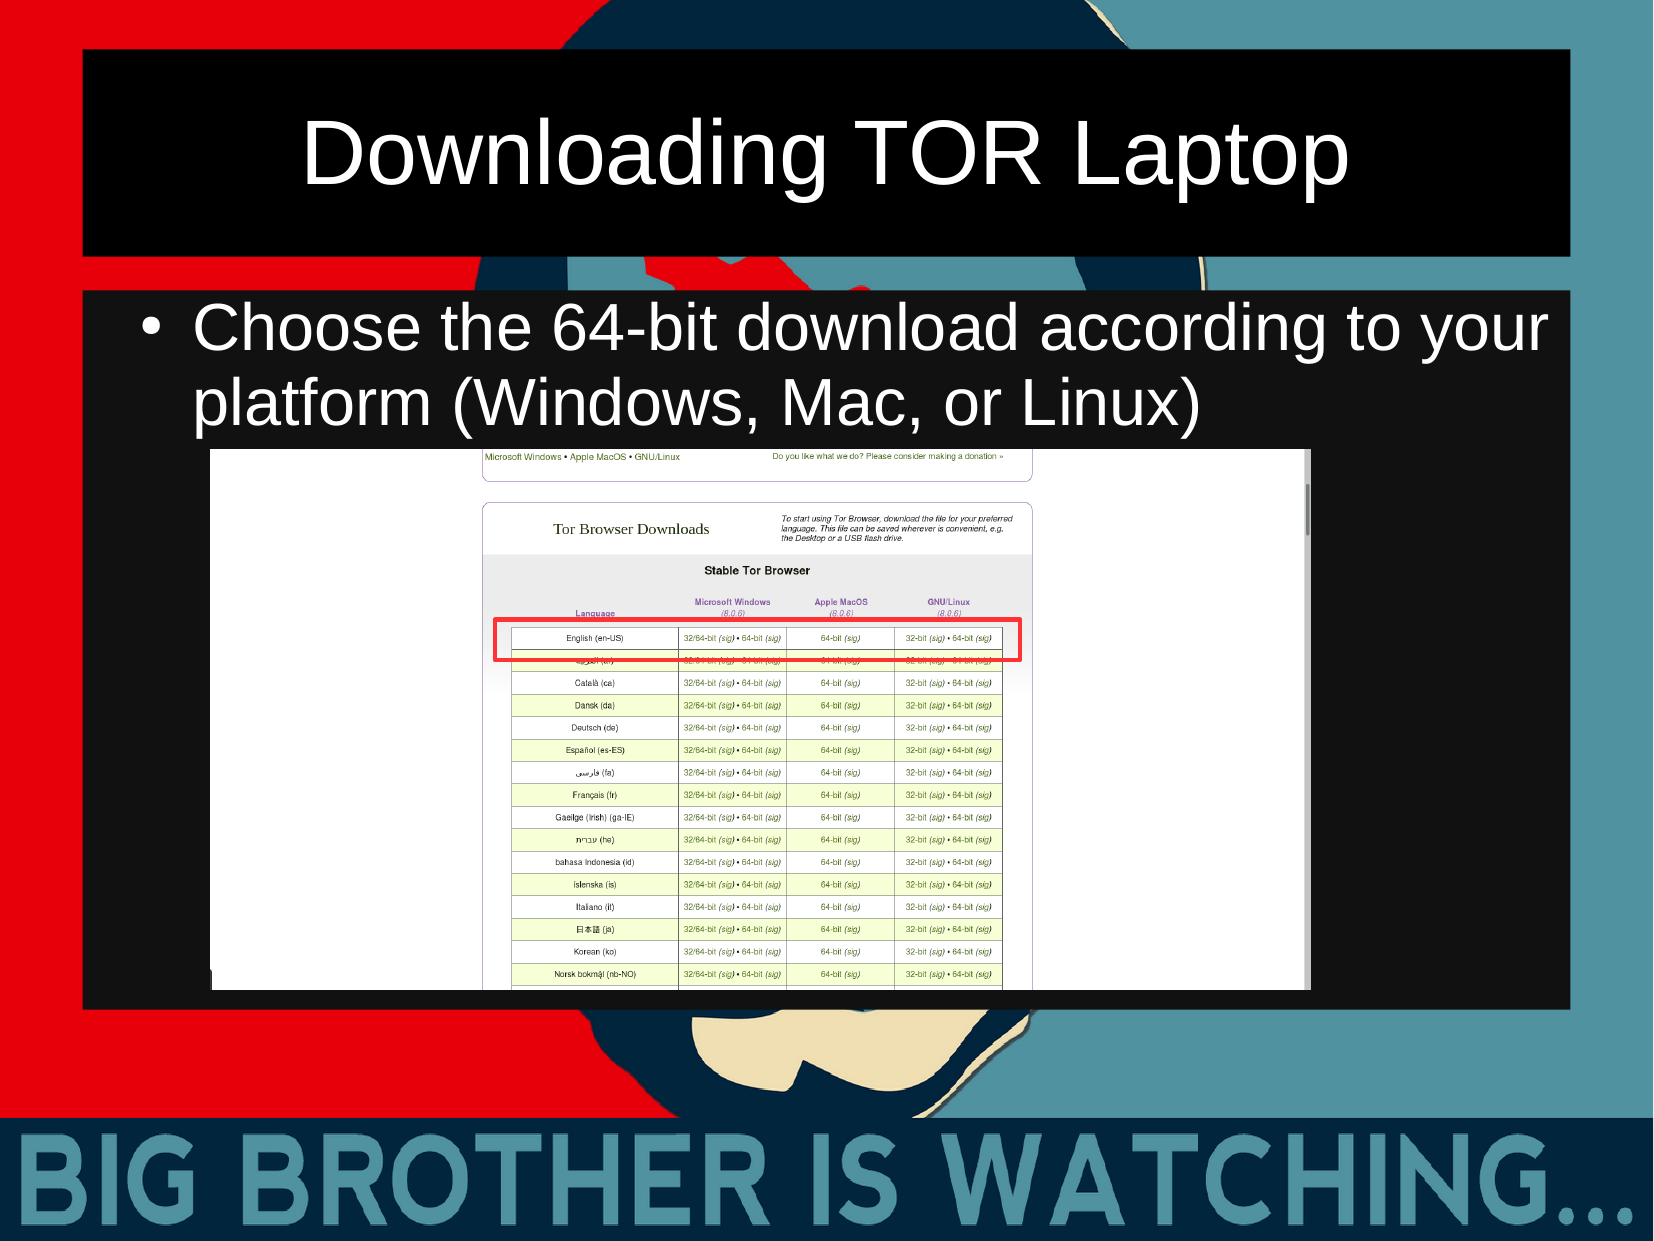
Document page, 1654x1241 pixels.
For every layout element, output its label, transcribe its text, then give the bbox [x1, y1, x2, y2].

title Downloading TOR Laptop [82, 49, 1571, 257]
picture [0, 0, 1654, 1241]
text_box [495, 619, 1021, 660]
list Choose the 64-bit download according to your platform (Windows, Mac, or Linux) [82, 290, 1571, 1010]
